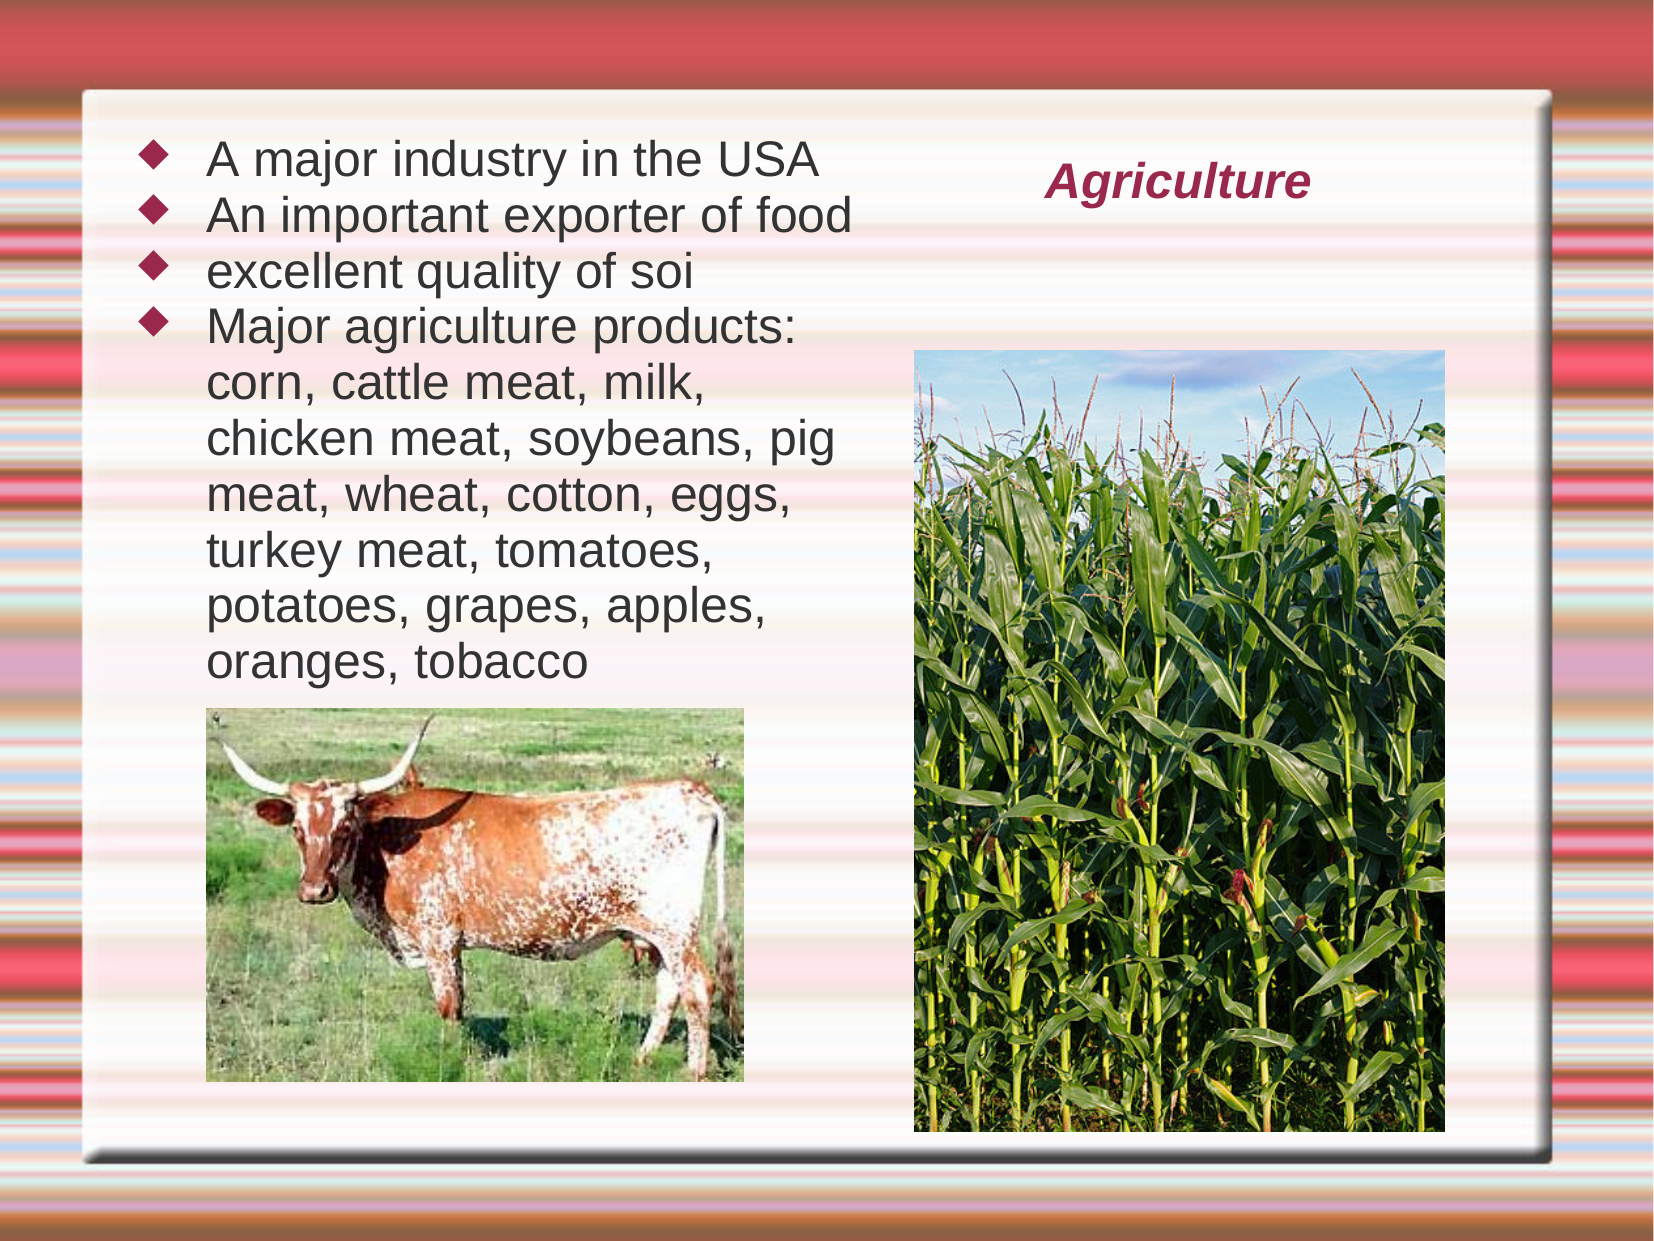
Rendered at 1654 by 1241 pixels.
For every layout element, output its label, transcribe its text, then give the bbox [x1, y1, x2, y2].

list A major industry in the USA An important exporter of food excellent quality of soi Major agriculture products: corn, cattle meat, milk, chicken meat, soybeans, pig meat, wheat, cotton, eggs, turkey meat, tomatoes, potatoes, grapes, apples, oranges, tobacco [123, 131, 886, 690]
title Agriculture [472, 88, 1654, 275]
picture [0, 0, 1654, 1241]
